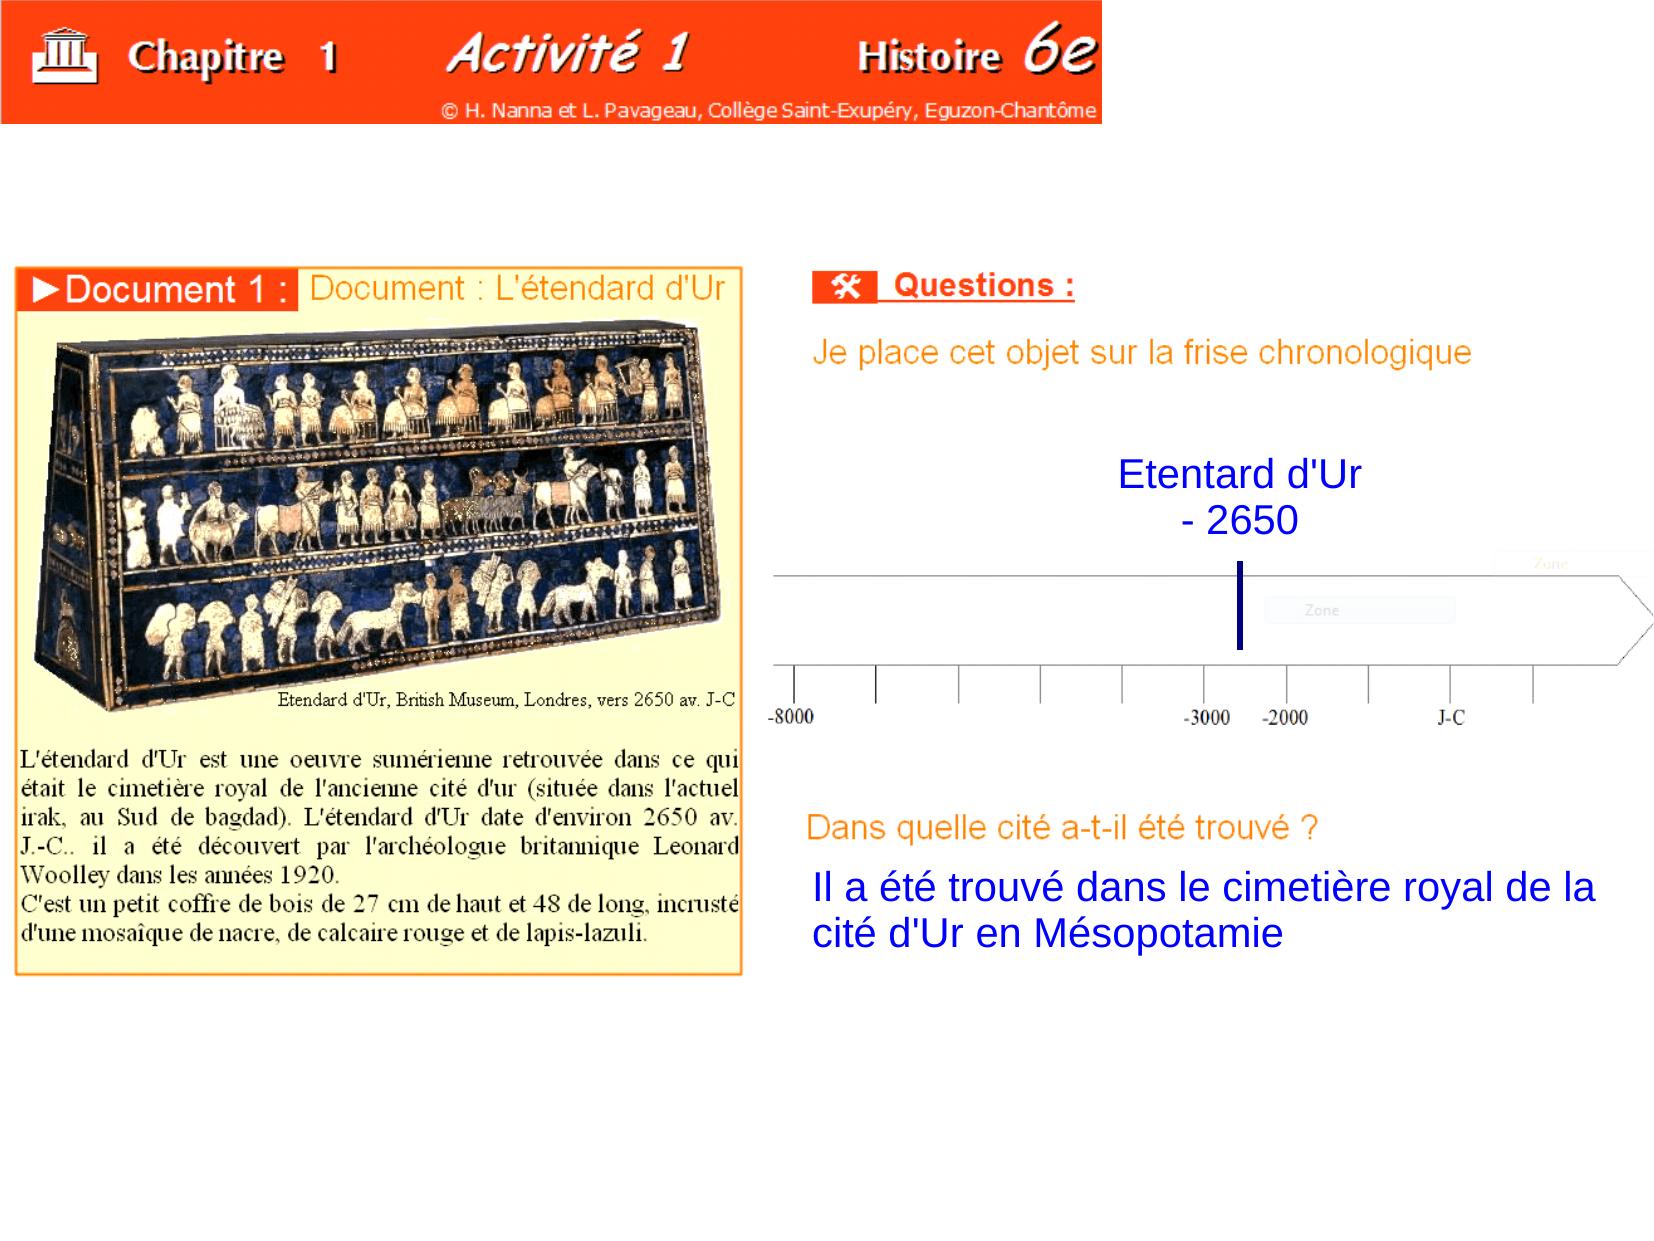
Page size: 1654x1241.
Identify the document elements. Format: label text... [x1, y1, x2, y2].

picture [8, 256, 1654, 989]
text_box Etentard d'Ur - 2650 [1062, 442, 1418, 552]
picture [0, 0, 1102, 124]
text_box Il a été trouvé dans le cimetière royal de la cité d'Ur en Mésopotamie. [797, 856, 1654, 965]
